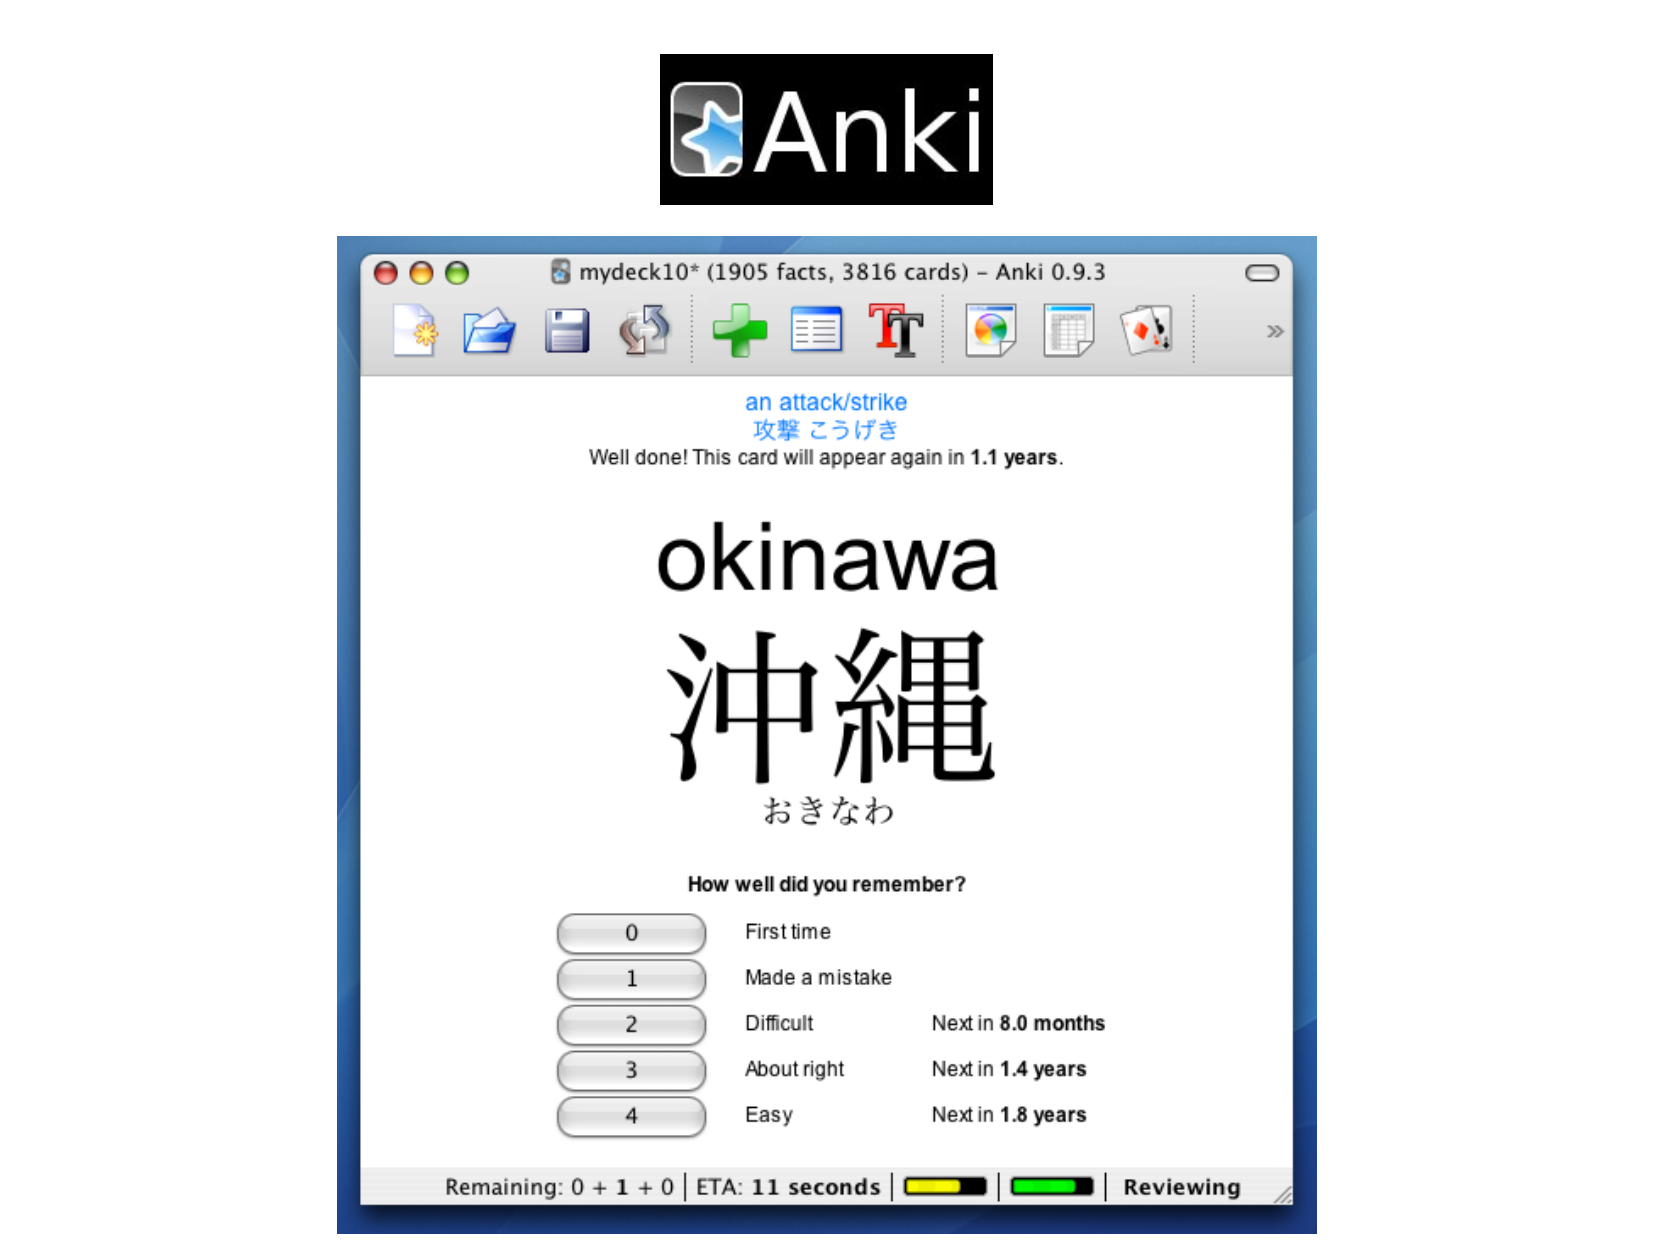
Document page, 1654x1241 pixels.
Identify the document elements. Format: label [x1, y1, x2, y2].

picture [660, 54, 993, 205]
picture [337, 236, 1317, 1234]
